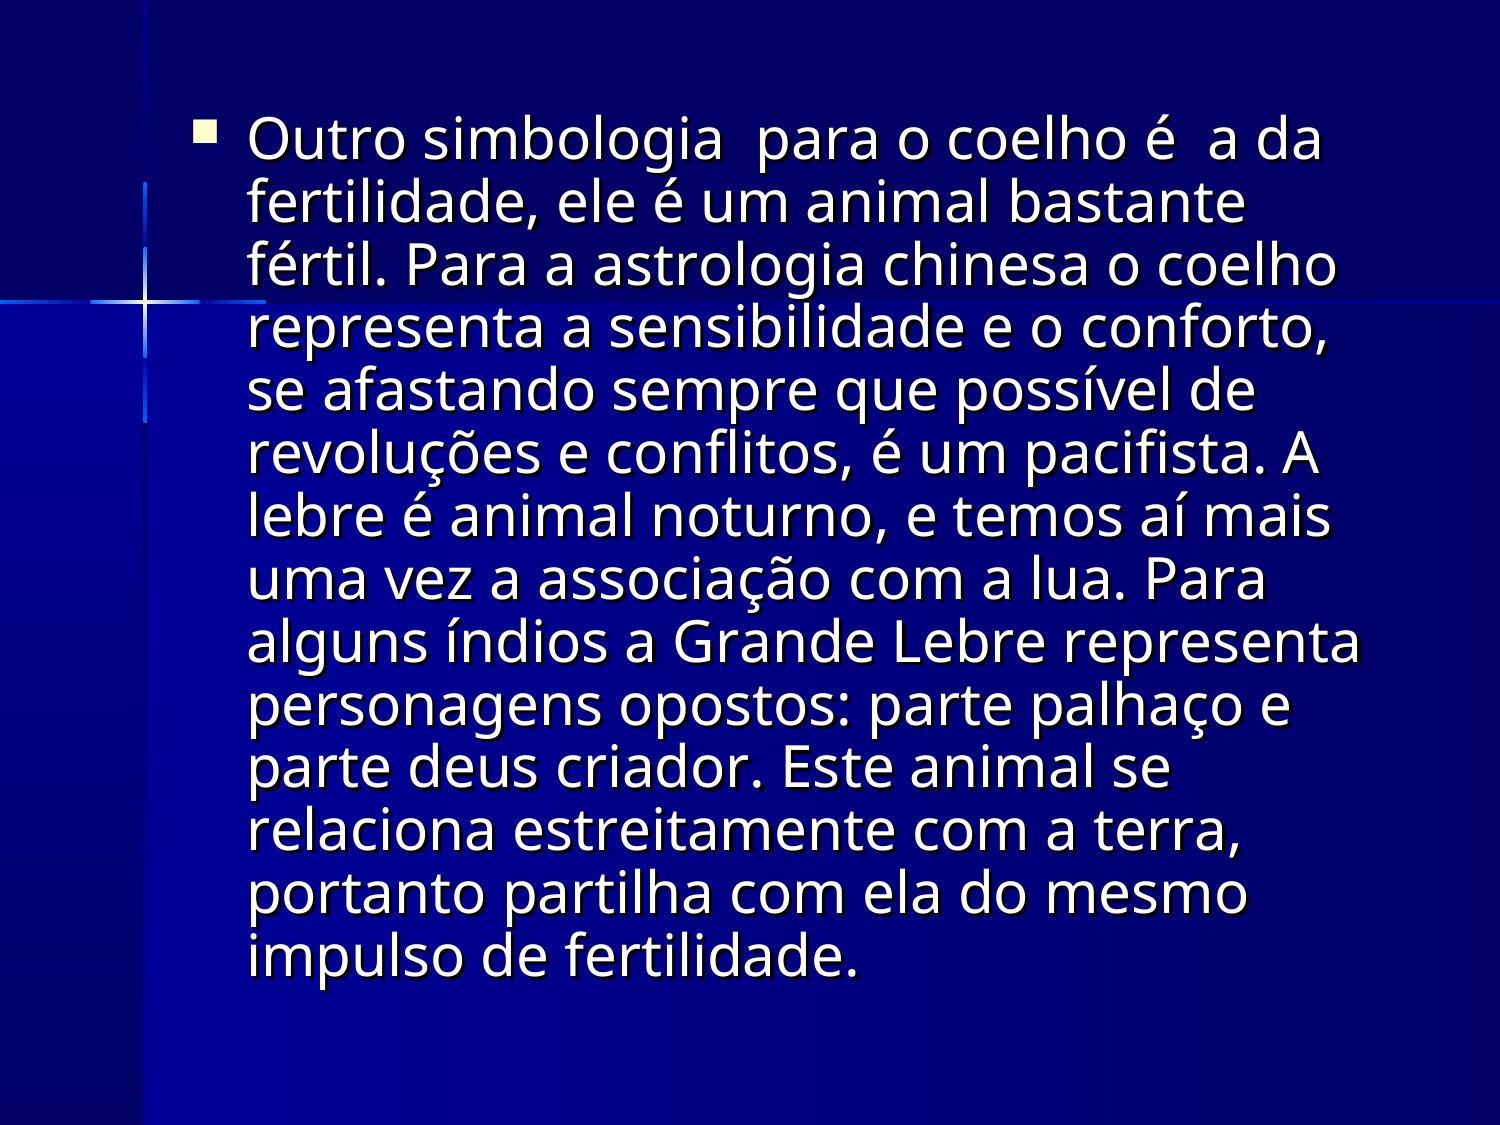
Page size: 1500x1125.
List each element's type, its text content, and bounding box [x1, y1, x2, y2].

list Outro simbologia para o coelho é a da fertilidade, ele é um animal bastante fértil. Para a astrologia chinesa o coelho representa a sensibilidade e o conforto, se afastando sempre que possível de revoluções e conflitos, é um pacifista. A lebre é animal noturno, e temos aí mais uma vez a associação com a lua. Para alguns índios a Grande Lebre representa personagens opostos: parte palhaço e parte deus criador. Este animal se relaciona estreitamente com a terra, portanto partilha com ela do mesmo impulso de fertilidade. [174, 101, 1413, 1000]
